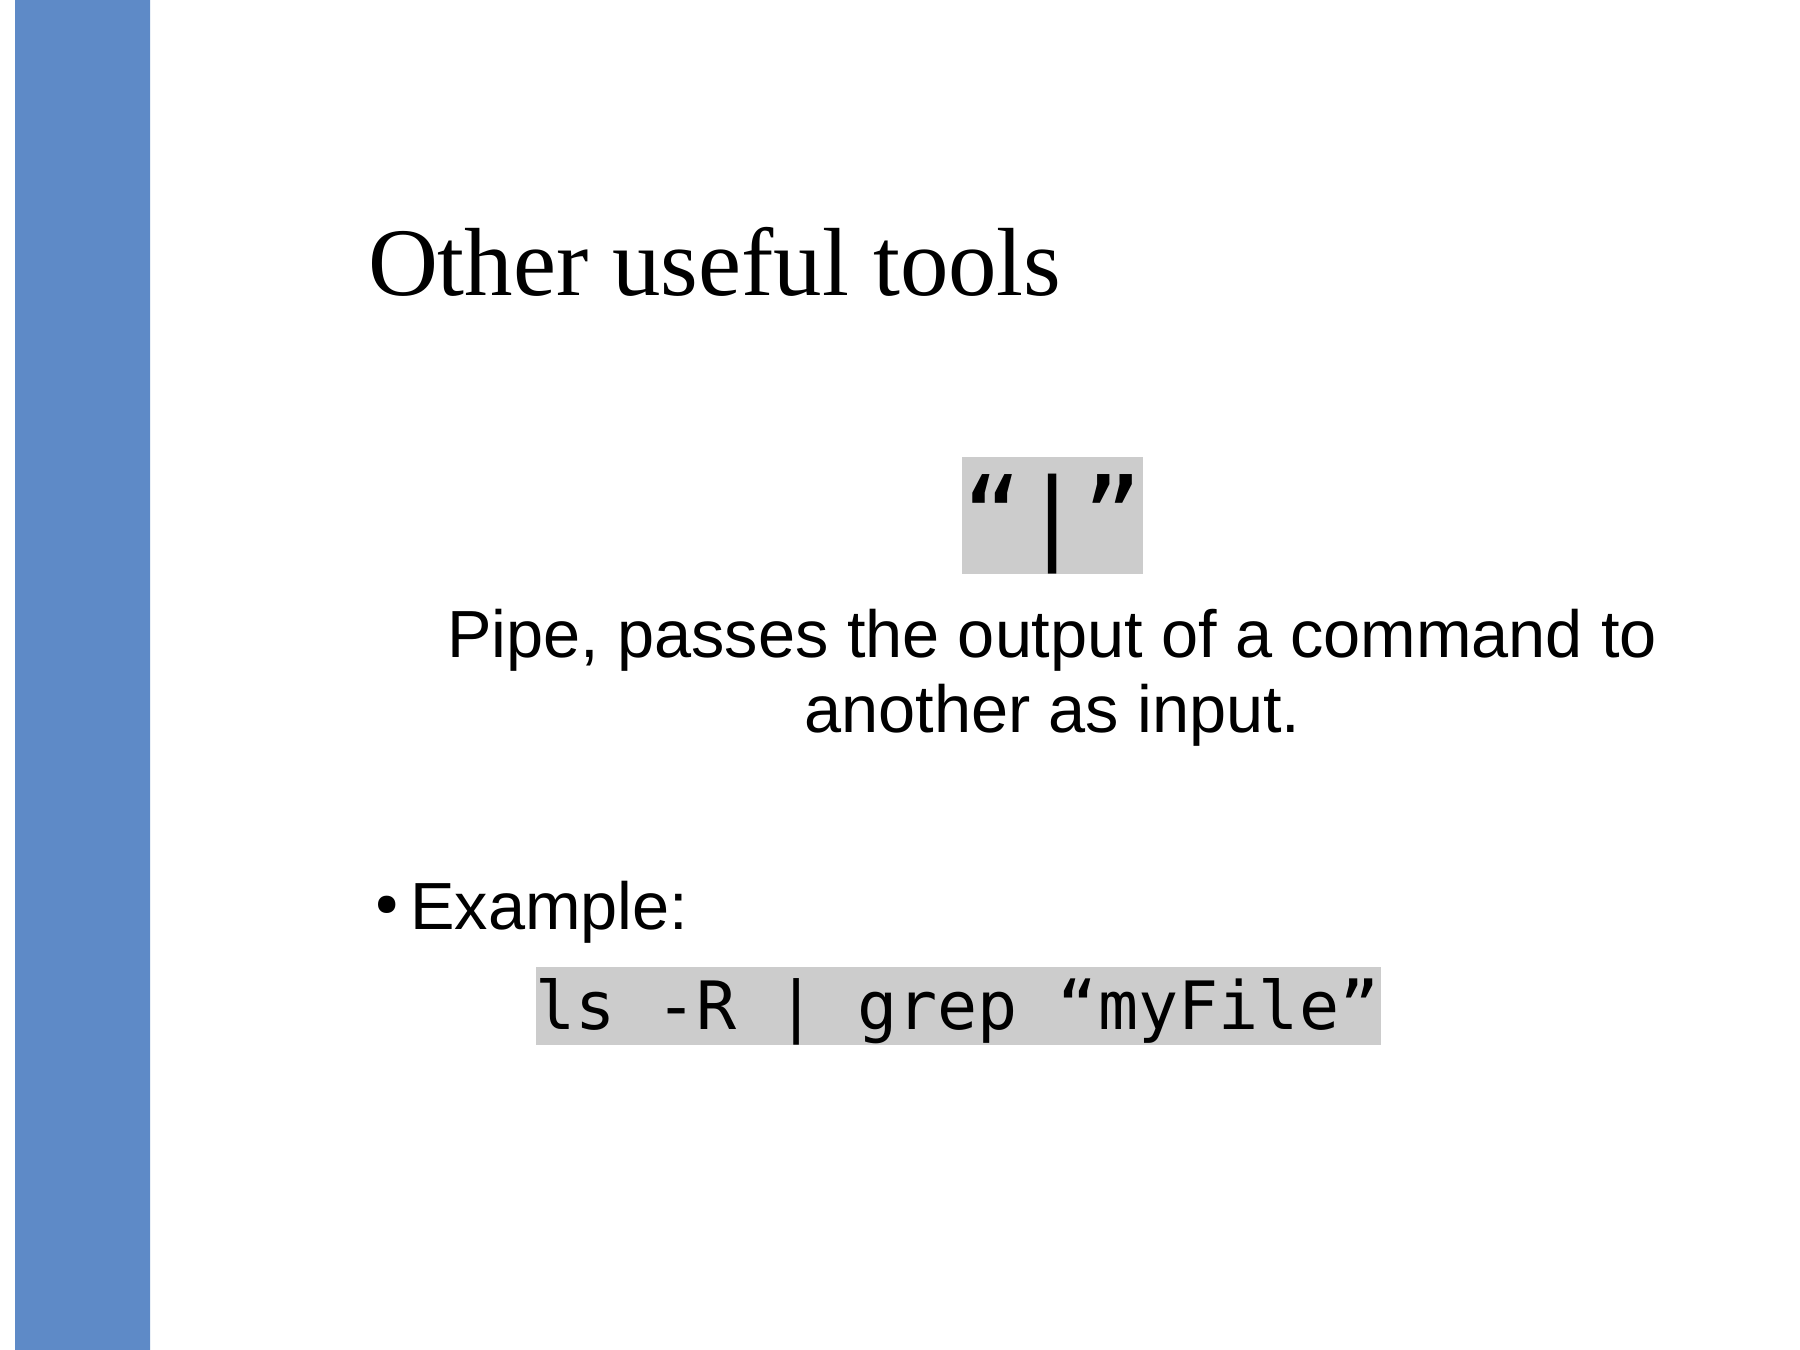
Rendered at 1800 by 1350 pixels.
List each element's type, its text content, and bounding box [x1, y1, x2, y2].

text_box “|” Pipe, passes the output of a command to another as input. Example: ls -R | grep “myFile” [360, 449, 1711, 1069]
subtitle Other useful tools [368, 101, 1531, 424]
